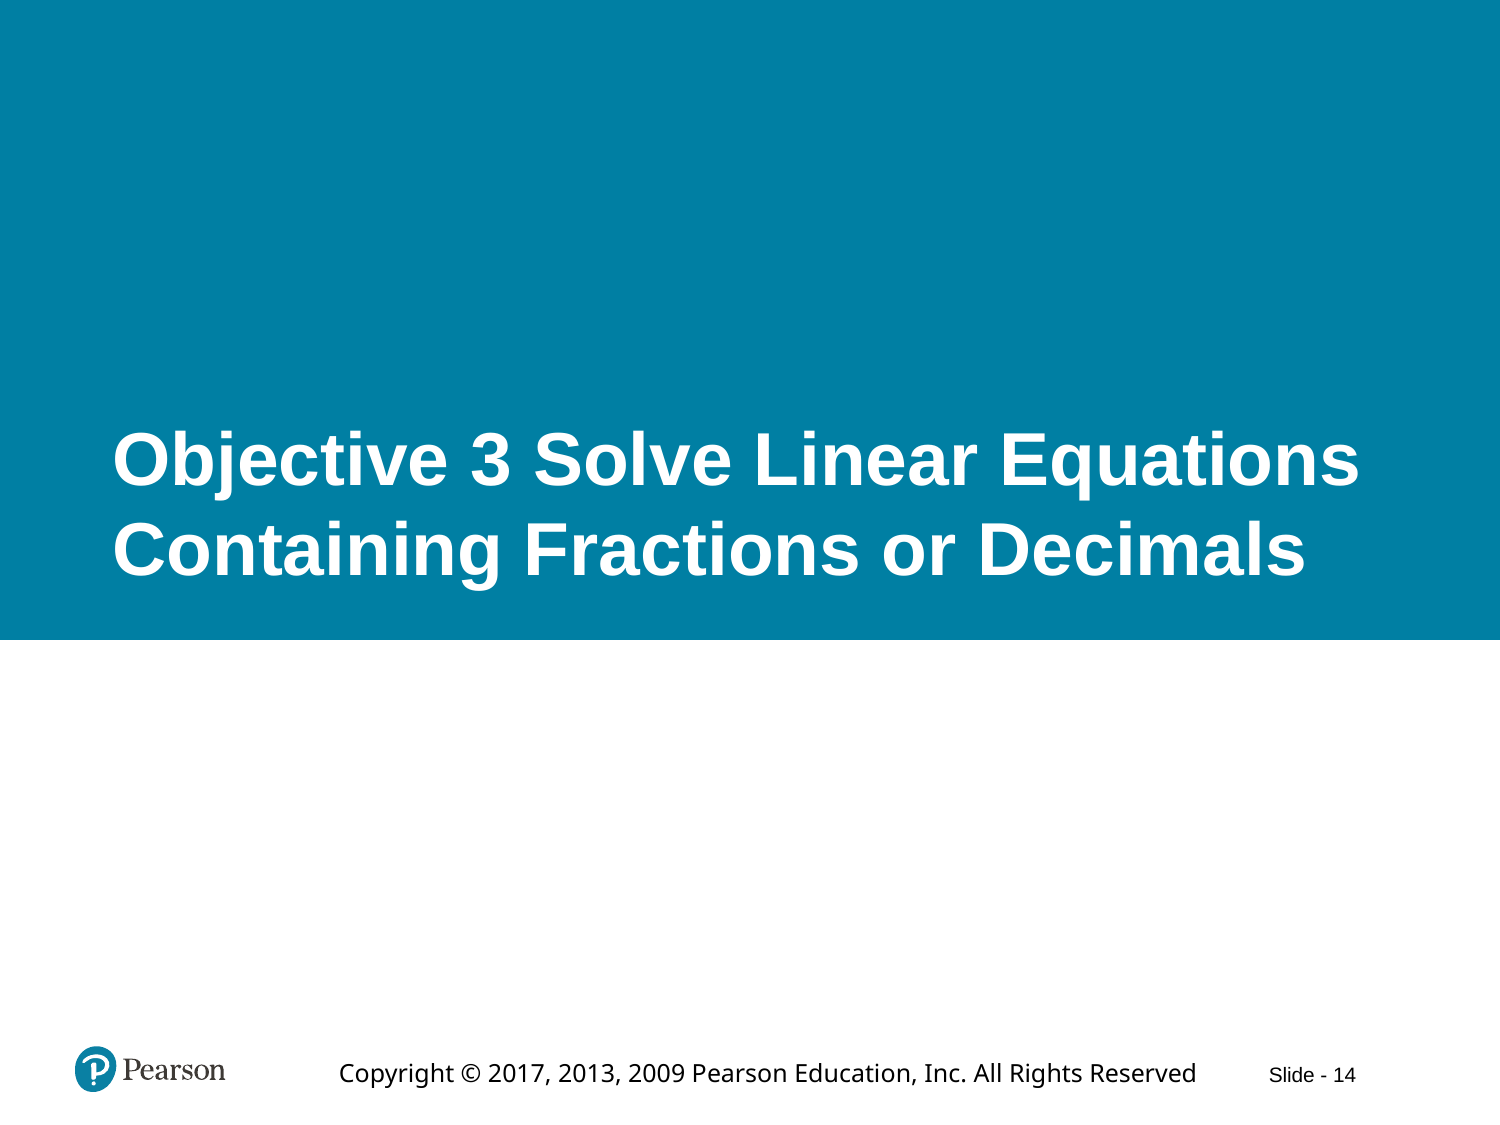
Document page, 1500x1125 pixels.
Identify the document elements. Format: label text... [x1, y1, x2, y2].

title Objective 3 Solve Linear Equations Containing Fractions or Decimals [112, 125, 1388, 591]
